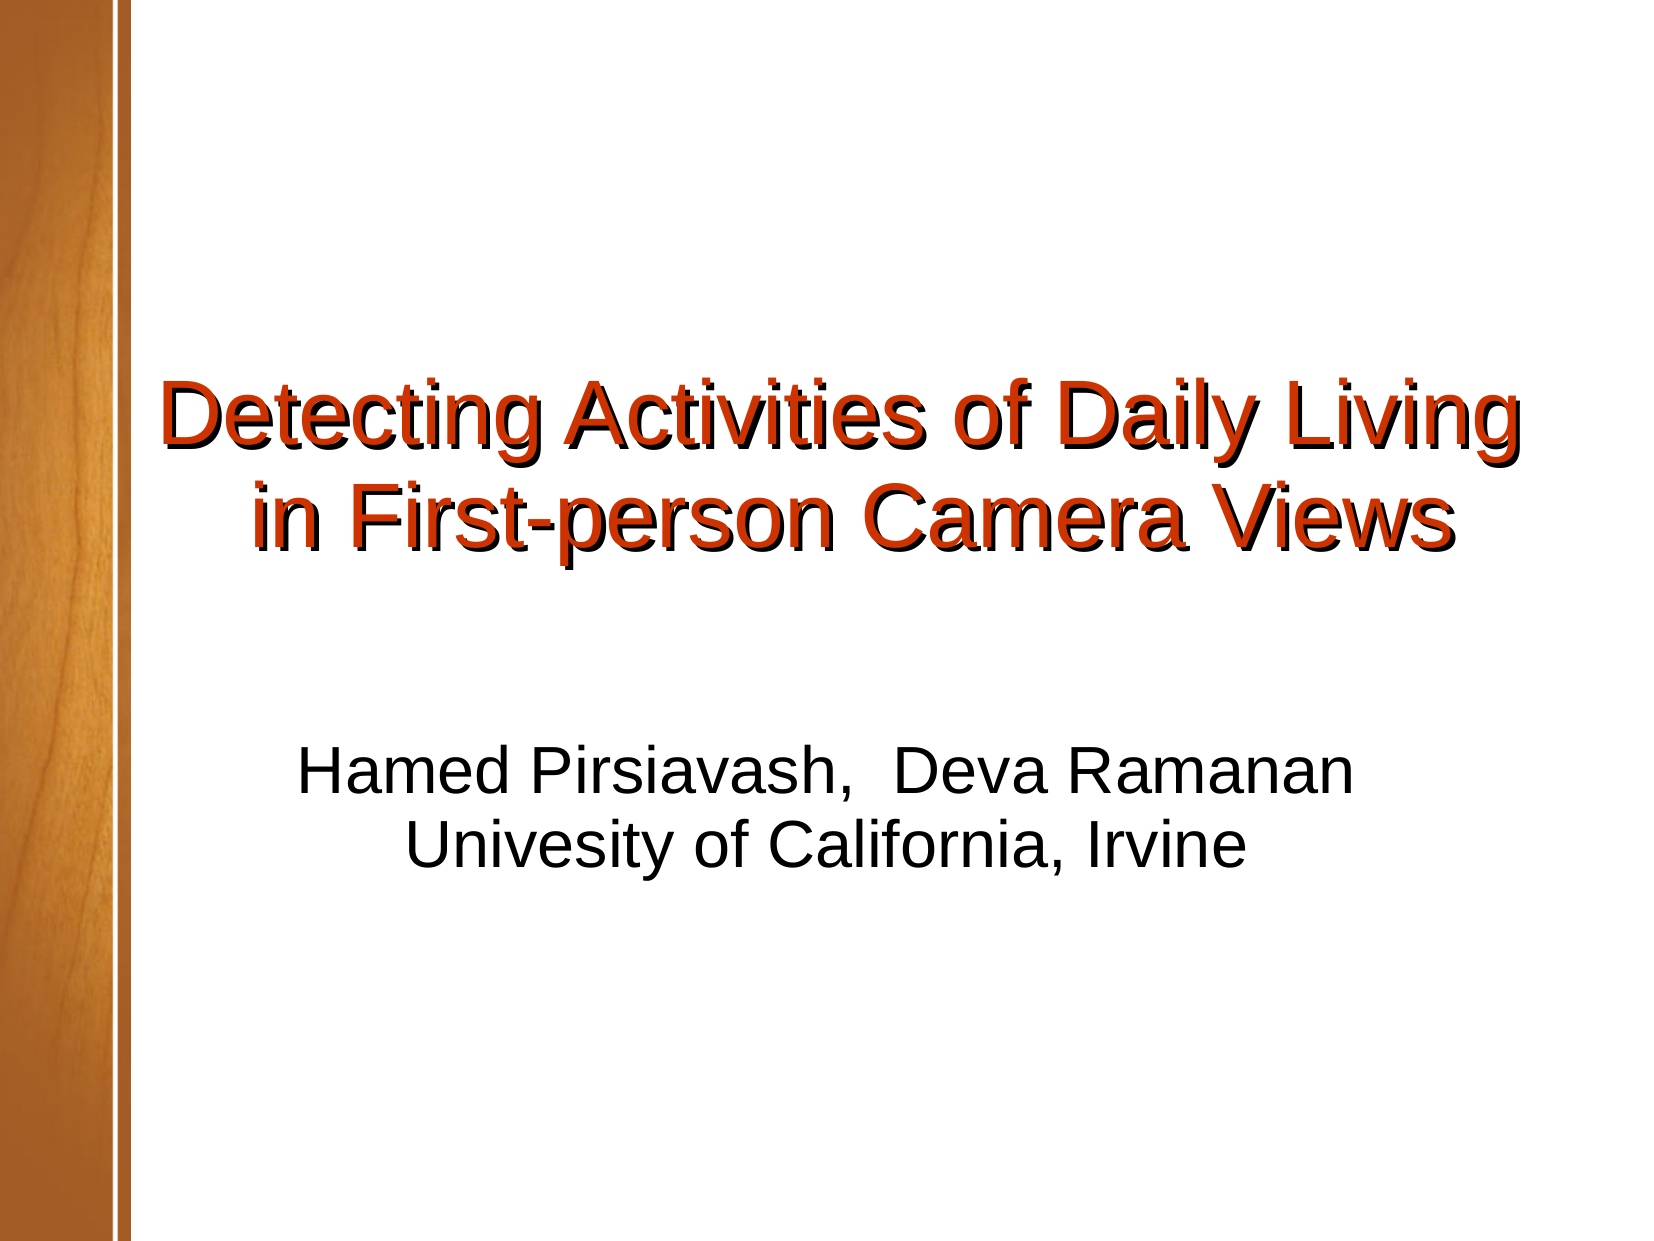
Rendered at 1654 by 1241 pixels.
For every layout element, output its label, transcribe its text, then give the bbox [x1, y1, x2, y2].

picture [0, 0, 131, 1241]
title Detecting Activities of Daily Living in First-person Camera Views [150, 331, 1531, 598]
subtitle Hamed Pirsiavash, Deva Ramanan Univesity of California, Irvine [247, 649, 1407, 966]
